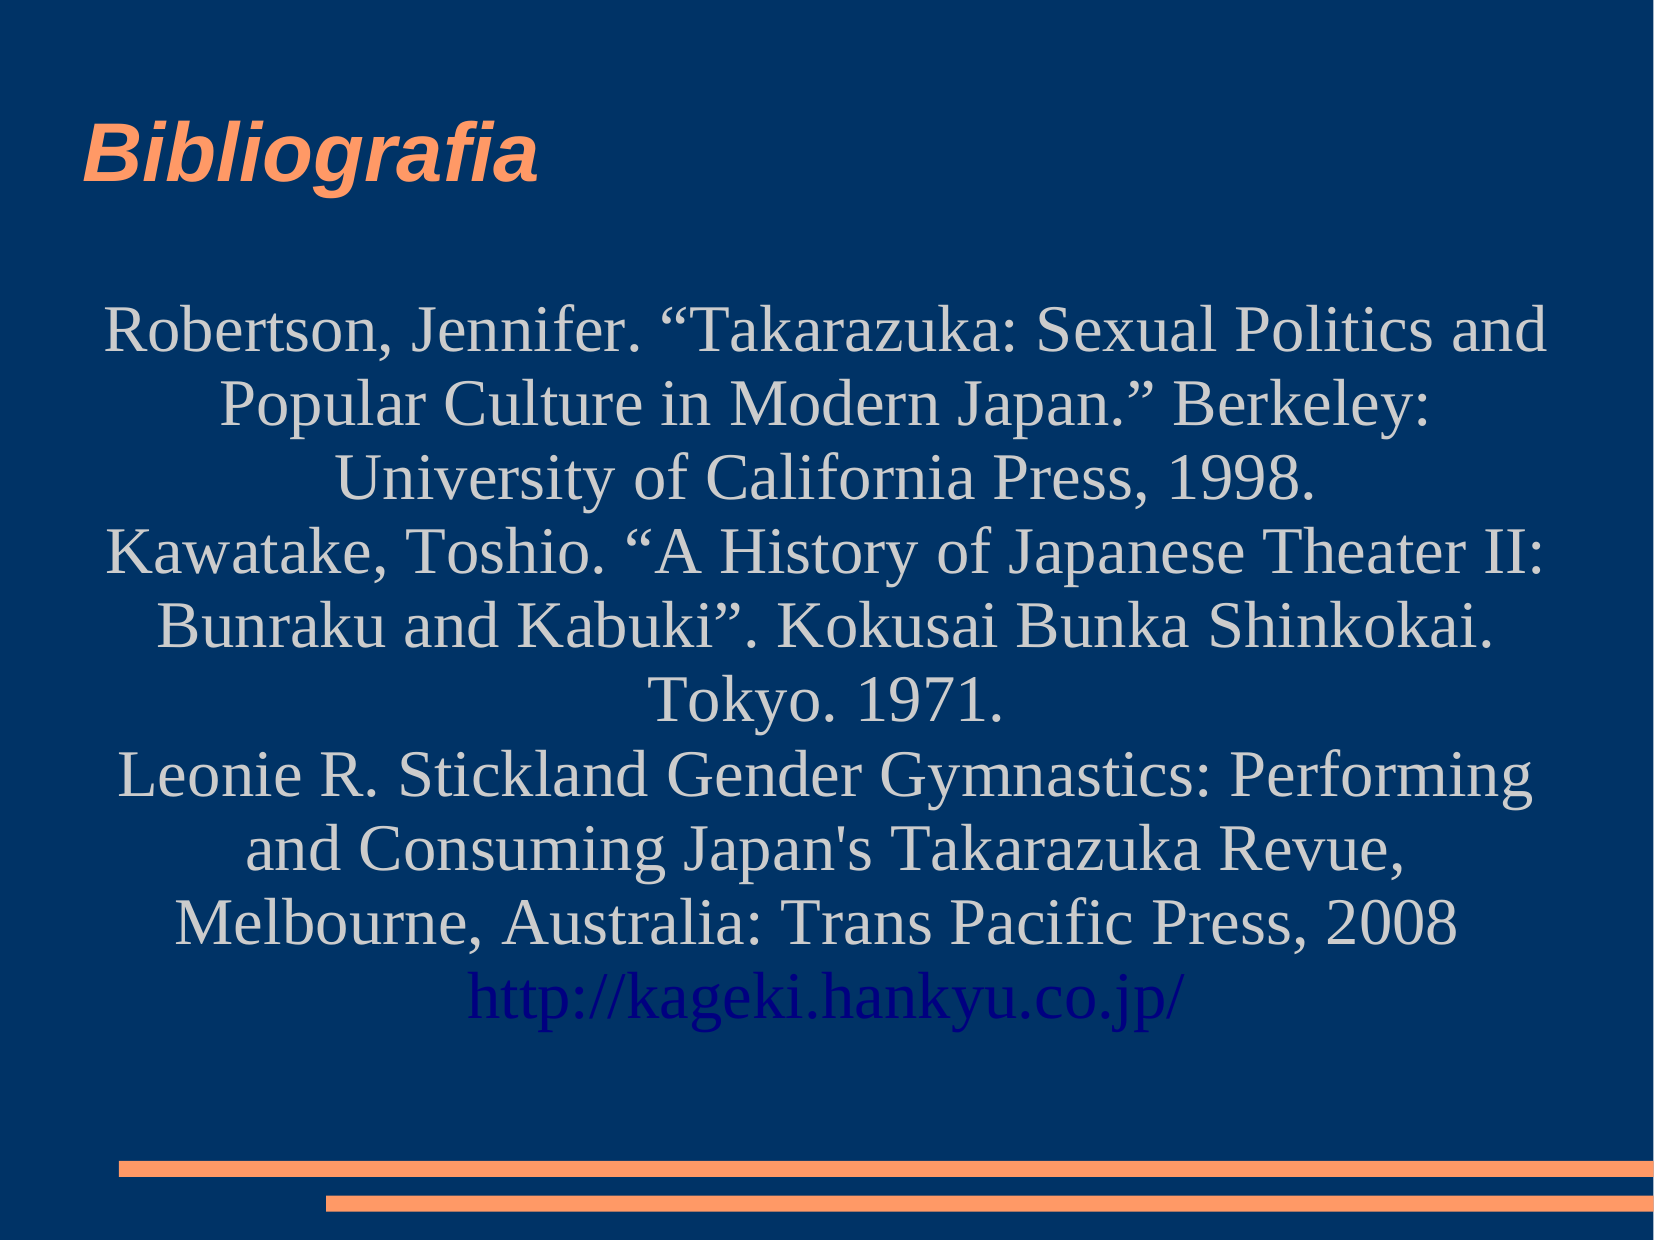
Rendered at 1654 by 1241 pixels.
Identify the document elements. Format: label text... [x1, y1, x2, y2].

title Bibliografia [82, 56, 1571, 250]
subtitle Robertson, Jennifer. “Takarazuka: Sexual Politics and Popular Culture in Modern Japan.” Berkeley: University of California Press, 1998. Kawatake, Toshio. “A History of Japanese Theater II: Bunraku and Kabuki”. Kokusai Bunka Shinkokai. Tokyo. 1971. Leonie R. Stickland Gender Gymnastics: Performing and Consuming Japan's Takarazuka Revue, Melbourne, Australia: Trans Pacific Press, 2008 http://kageki.hankyu.co.jp/ [82, 292, 1571, 1107]
